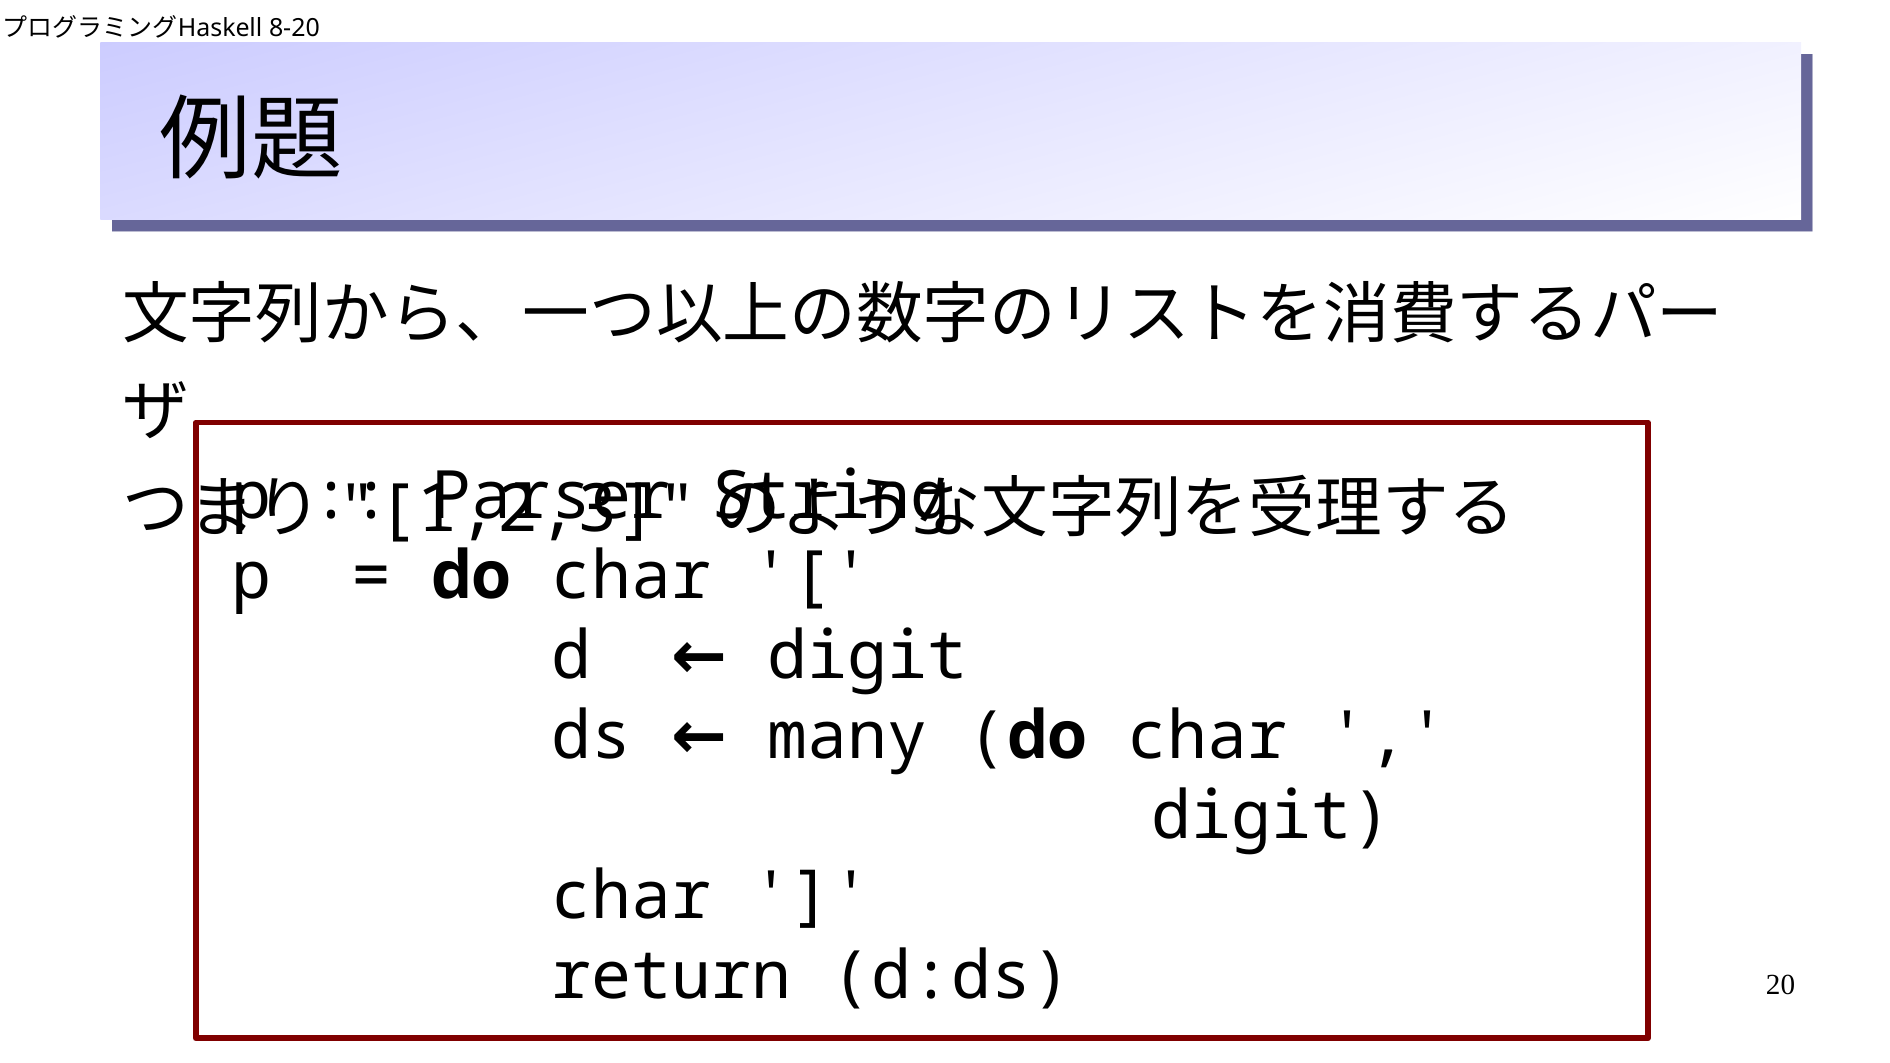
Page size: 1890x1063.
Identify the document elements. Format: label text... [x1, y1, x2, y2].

title 例題 [100, 42, 1802, 220]
text_box p :: Parser String p = do char '[' d ← digit ds ← many (do char ',' digit) char ']' return (d:ds) [195, 422, 1648, 1039]
text_box 文字列から、一つ以上の数字のリストを消費するパーザ つまり "[1,2,3]" のような文字列を受理する [107, 252, 1763, 413]
